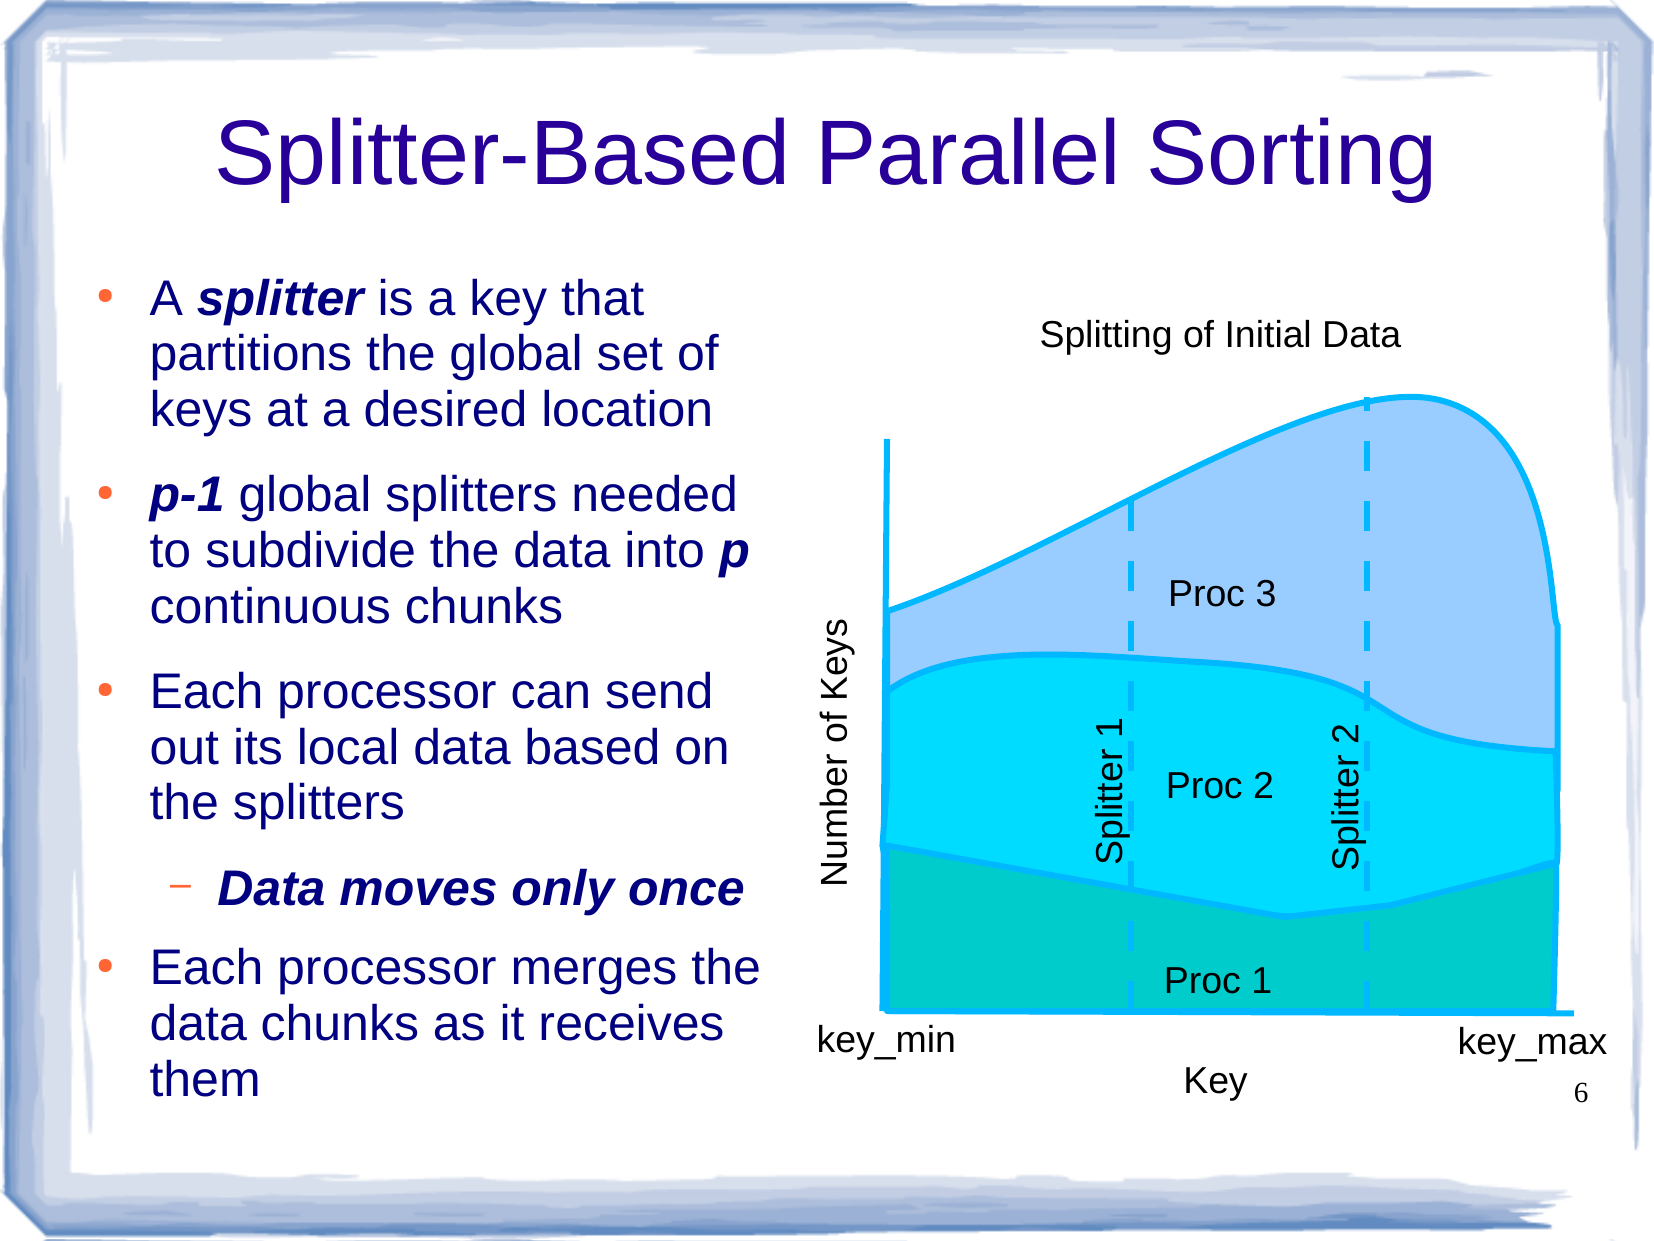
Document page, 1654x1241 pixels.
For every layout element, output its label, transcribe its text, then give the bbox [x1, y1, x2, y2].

text_box Proc 1 [1149, 951, 1288, 1009]
text_box Key [1168, 1052, 1263, 1110]
text_box Splitter 1 [1080, 703, 1138, 881]
text_box Proc 2 [1090, 881, 1128, 888]
list A splitter is a key that partitions the global set of keys at a desired location p-1 global splitters needed to subdivide the data into p continuous chunks Each processor can send out its local data based on the splitters Data moves only once Each processor merges the data chunks as it receives them [78, 269, 788, 1107]
text_box key_min [801, 1011, 971, 1068]
text_box Proc 2 [882, 654, 1558, 916]
text_box Number of Keys [805, 603, 863, 902]
text_box Splitter 2 [1316, 709, 1374, 887]
title Splitter-Based Parallel Sorting [82, 49, 1571, 257]
text_box [887, 845, 1557, 1012]
text_box Splitting of Initial Data [1024, 305, 1417, 363]
text_box key_max [1443, 1013, 1623, 1071]
text_box Proc 3 [887, 396, 1558, 791]
picture [0, 0, 1654, 1241]
